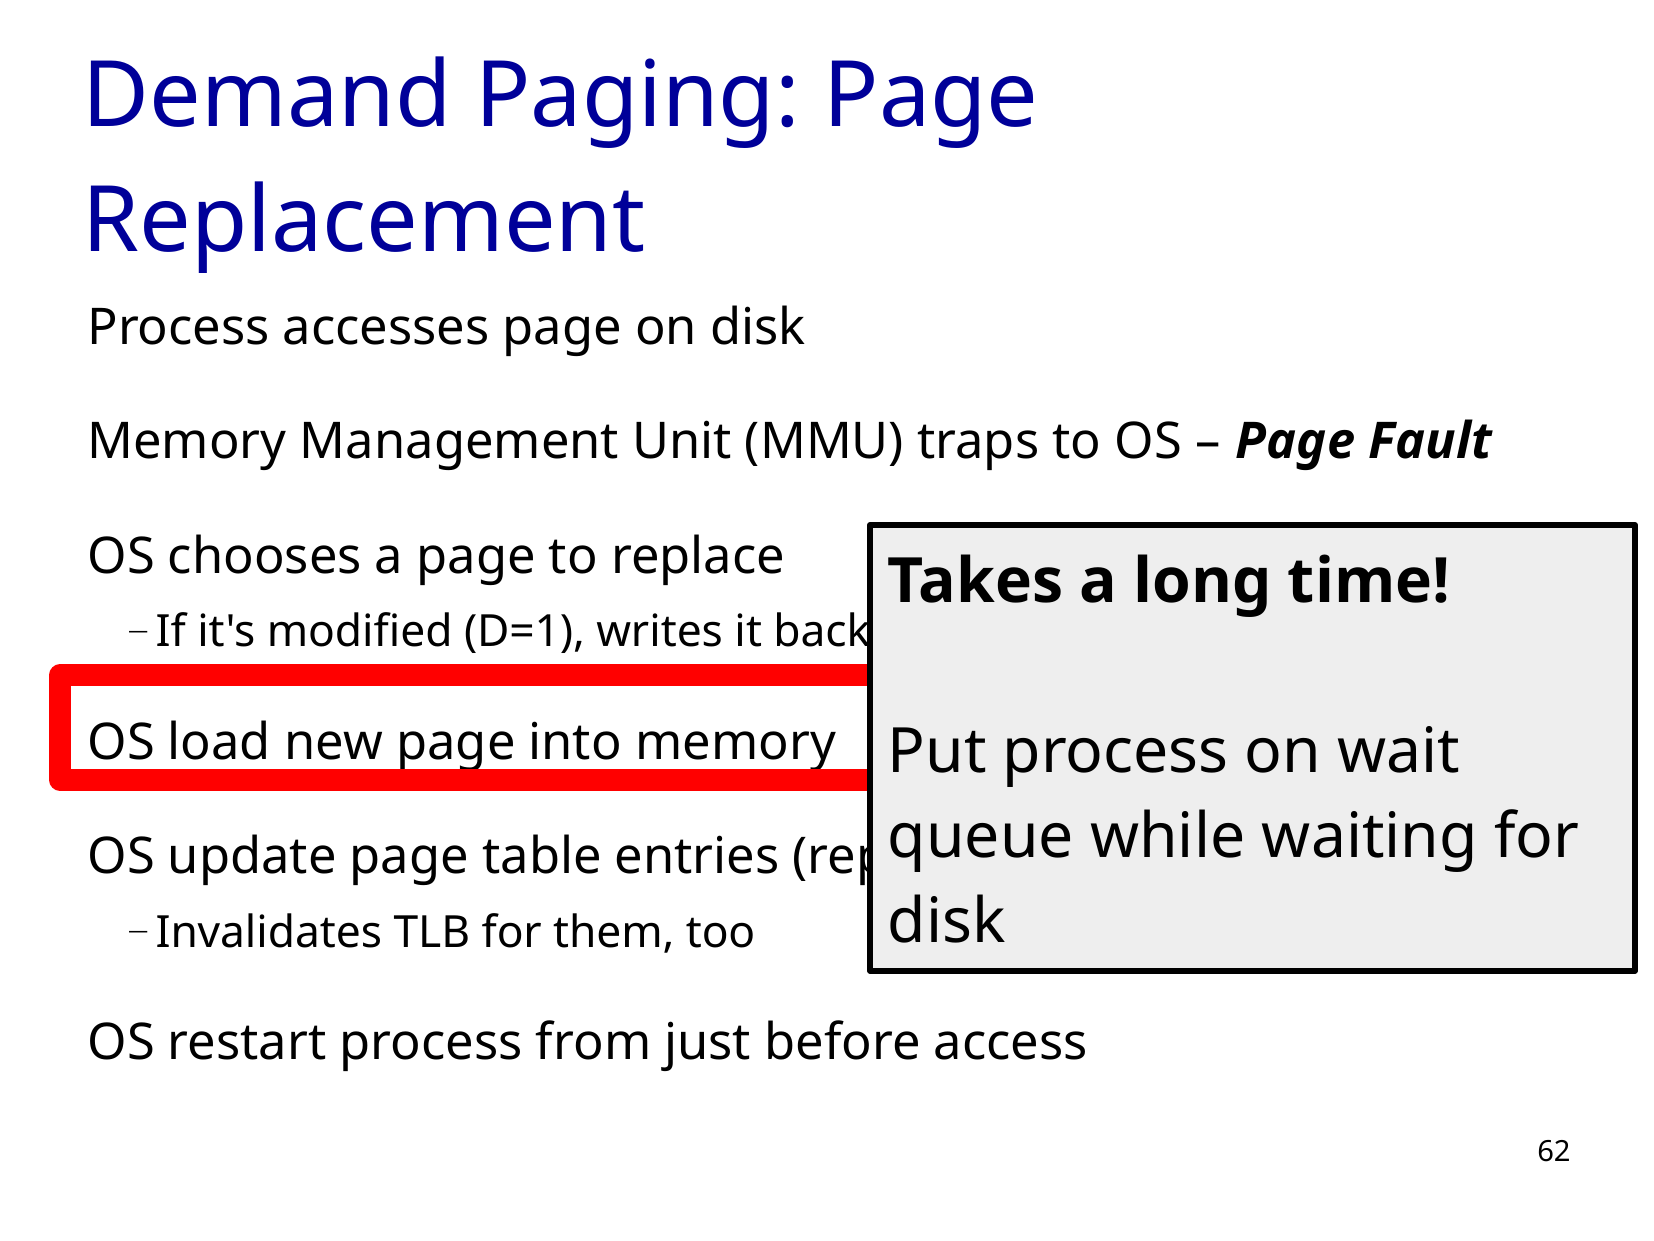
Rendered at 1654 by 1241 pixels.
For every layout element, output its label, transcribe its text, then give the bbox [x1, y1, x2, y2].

text_box Takes a long time! Put process on wait queue while waiting for disk [870, 525, 1636, 826]
title Demand Paging: Page Replacement [82, 49, 1571, 257]
list Process accesses page on disk Memory Management Unit (MMU) traps to OS – Page Fault OS chooses a page to replace If it's modified (D=1), writes it back to disk OS load new page into memory OS update page table entries (replaced + new page) Invalidates TLB for them, too OS restart process from just before access [71, 686, 867, 769]
list Process accesses page on disk Memory Management Unit (MMU) traps to OS – Page Fault OS chooses a page to replace If it's modified (D=1), writes it back to disk OS load new page into memory OS update page table entries (replaced + new page) Invalidates TLB for them, too OS restart process from just before access [60, 290, 1571, 664]
list Process accesses page on disk Memory Management Unit (MMU) traps to OS – Page Fault OS chooses a page to replace If it's modified (D=1), writes it back to disk OS load new page into memory OS update page table entries (replaced + new page) Invalidates TLB for them, too OS restart process from just before access [60, 791, 1571, 1096]
